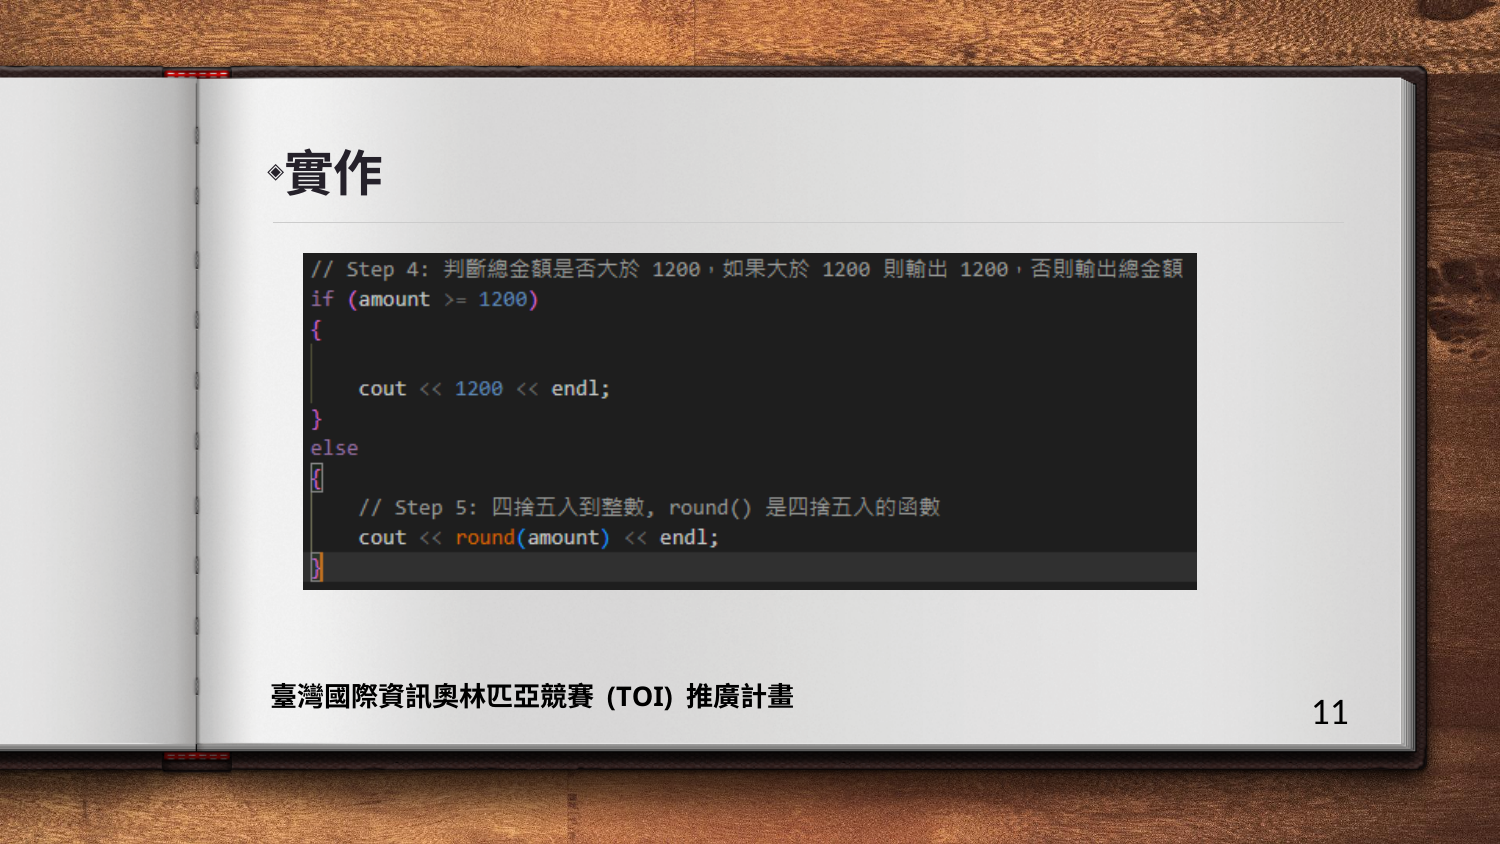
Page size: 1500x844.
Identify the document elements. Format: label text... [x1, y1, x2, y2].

picture [303, 253, 1197, 590]
list 實作 [252, 126, 1194, 216]
text_box 11 [1295, 672, 1386, 737]
